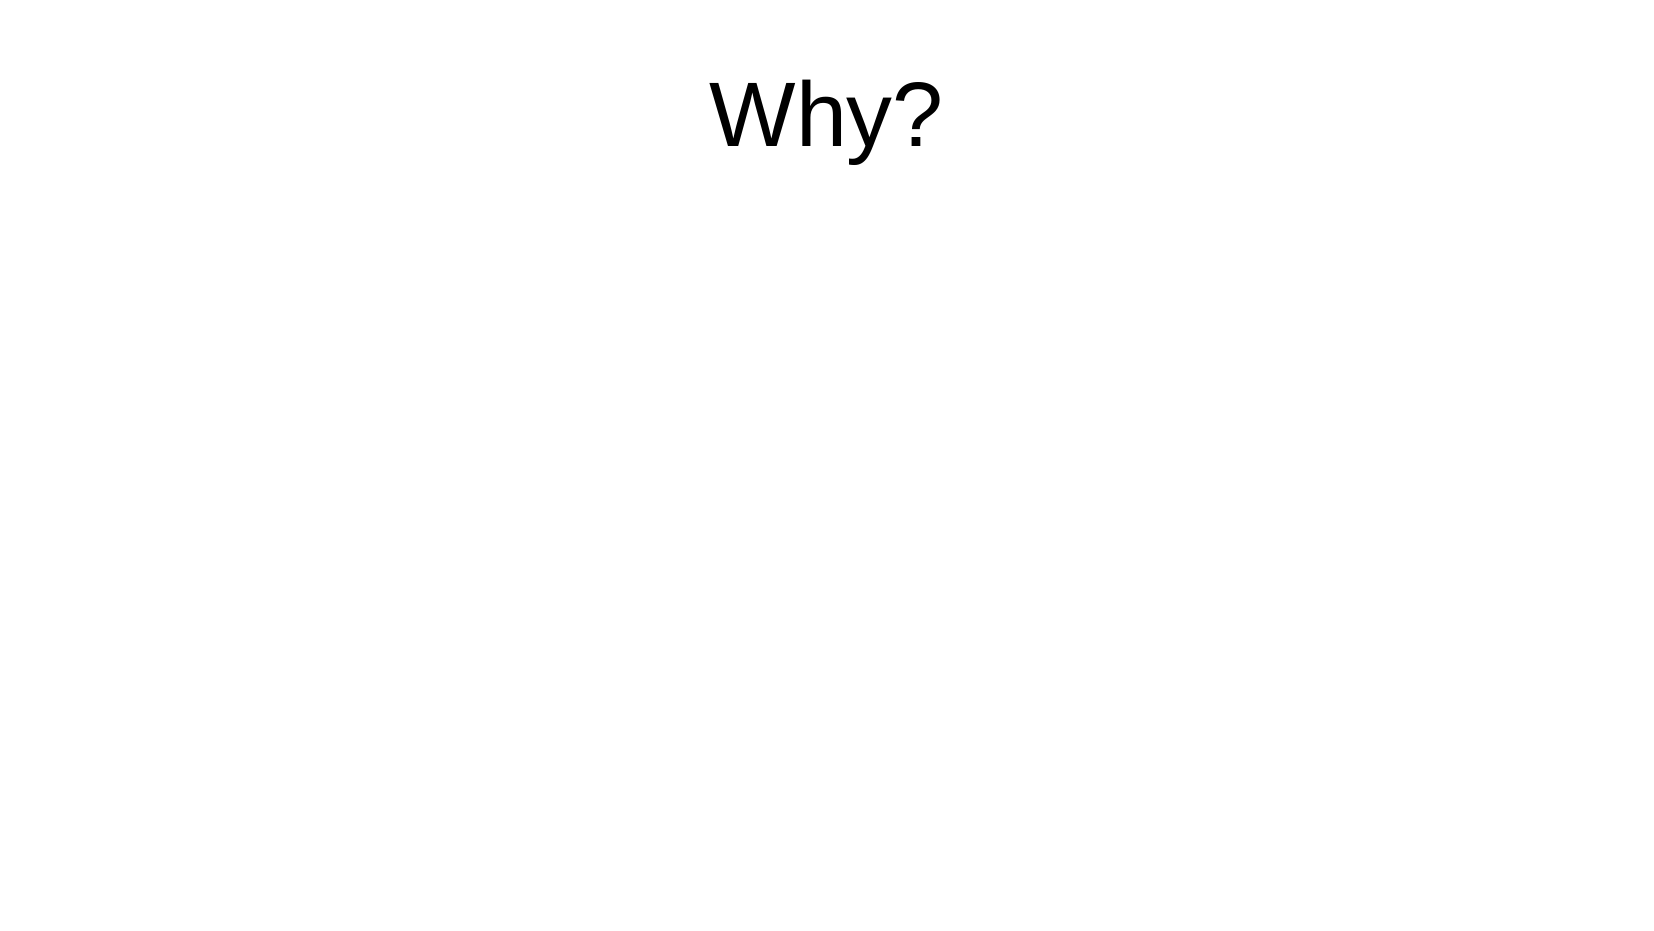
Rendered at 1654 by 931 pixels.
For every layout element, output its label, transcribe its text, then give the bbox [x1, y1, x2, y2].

title Why? [82, 37, 1571, 193]
